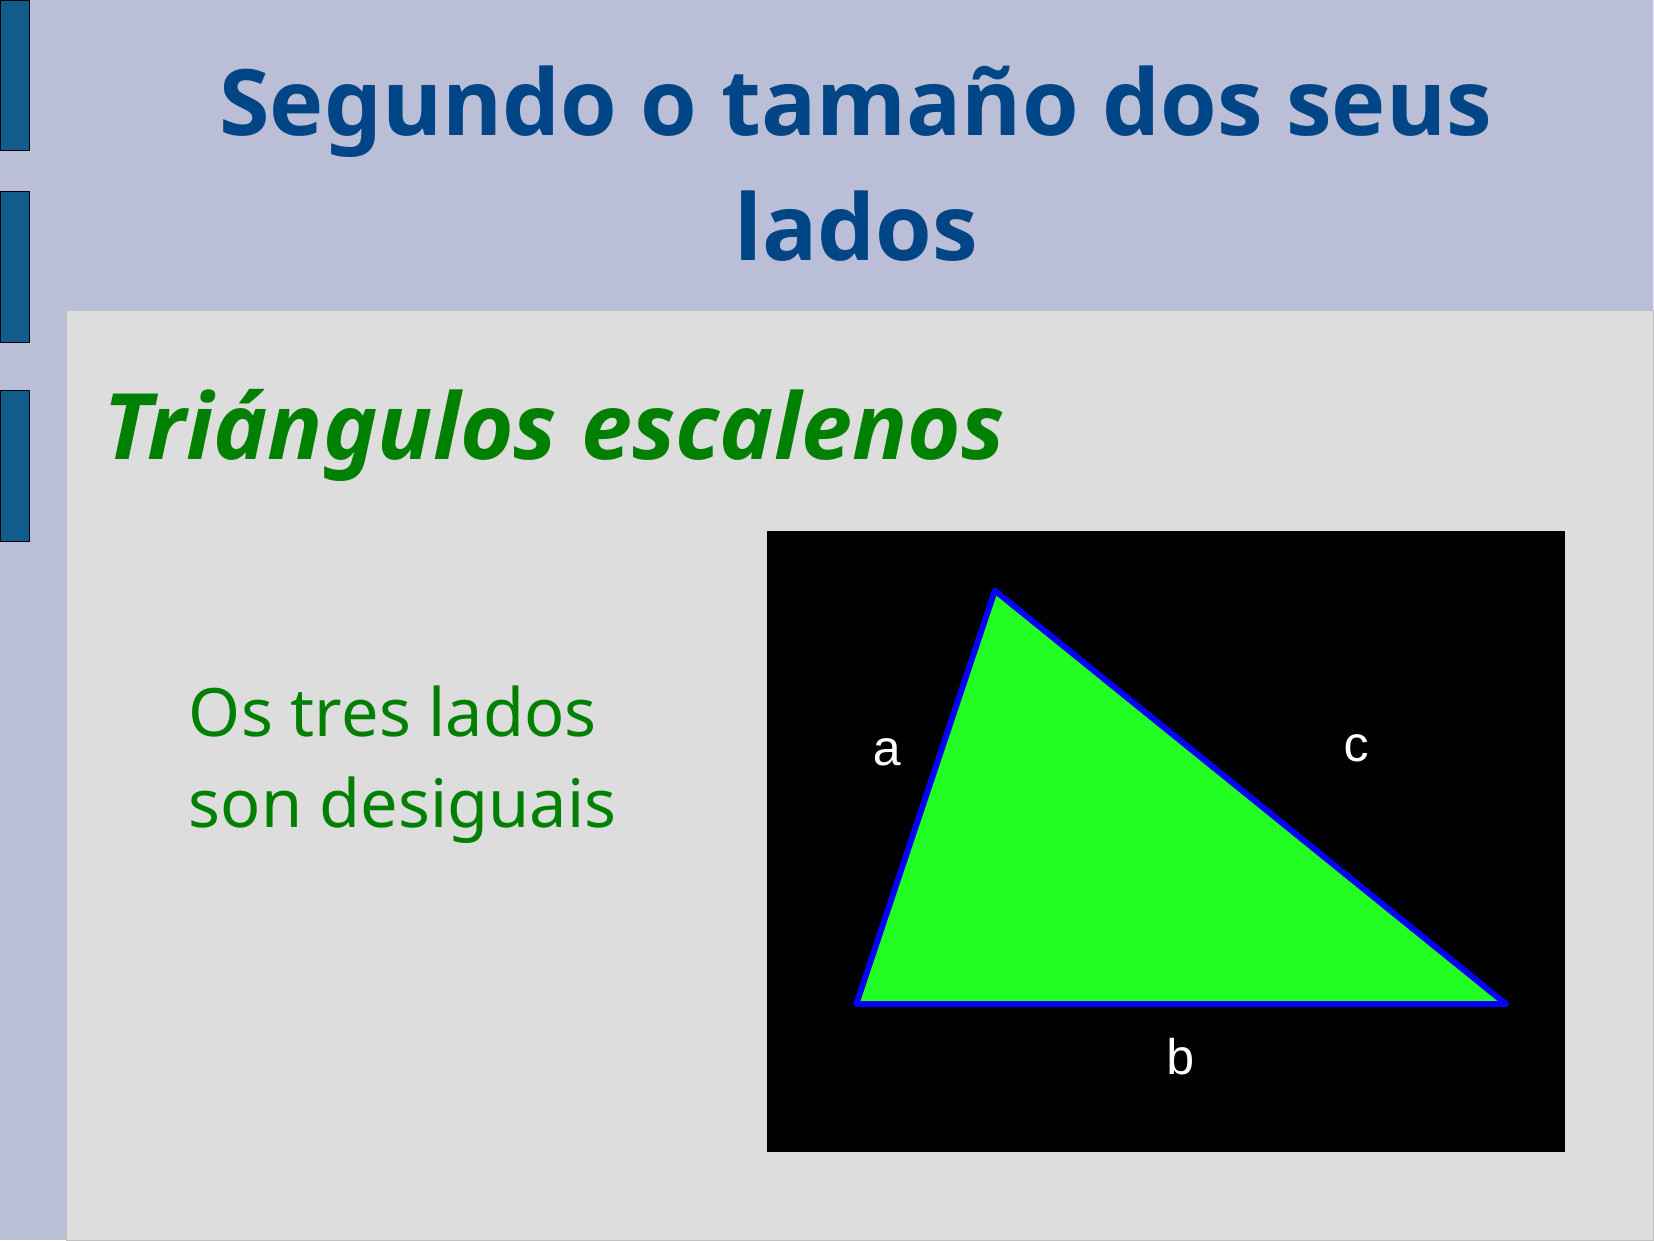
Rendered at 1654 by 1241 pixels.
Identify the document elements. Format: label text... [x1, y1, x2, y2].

text_box Triángulos escalenos [88, 354, 1182, 497]
title Segundo o tamaño dos seus lados [88, 59, 1625, 267]
text_box a [858, 712, 977, 784]
text_box c [1328, 708, 1447, 780]
text_box [767, 531, 1565, 1152]
text_box b [1151, 1021, 1270, 1093]
list Os tres lados son desiguais [118, 665, 680, 945]
